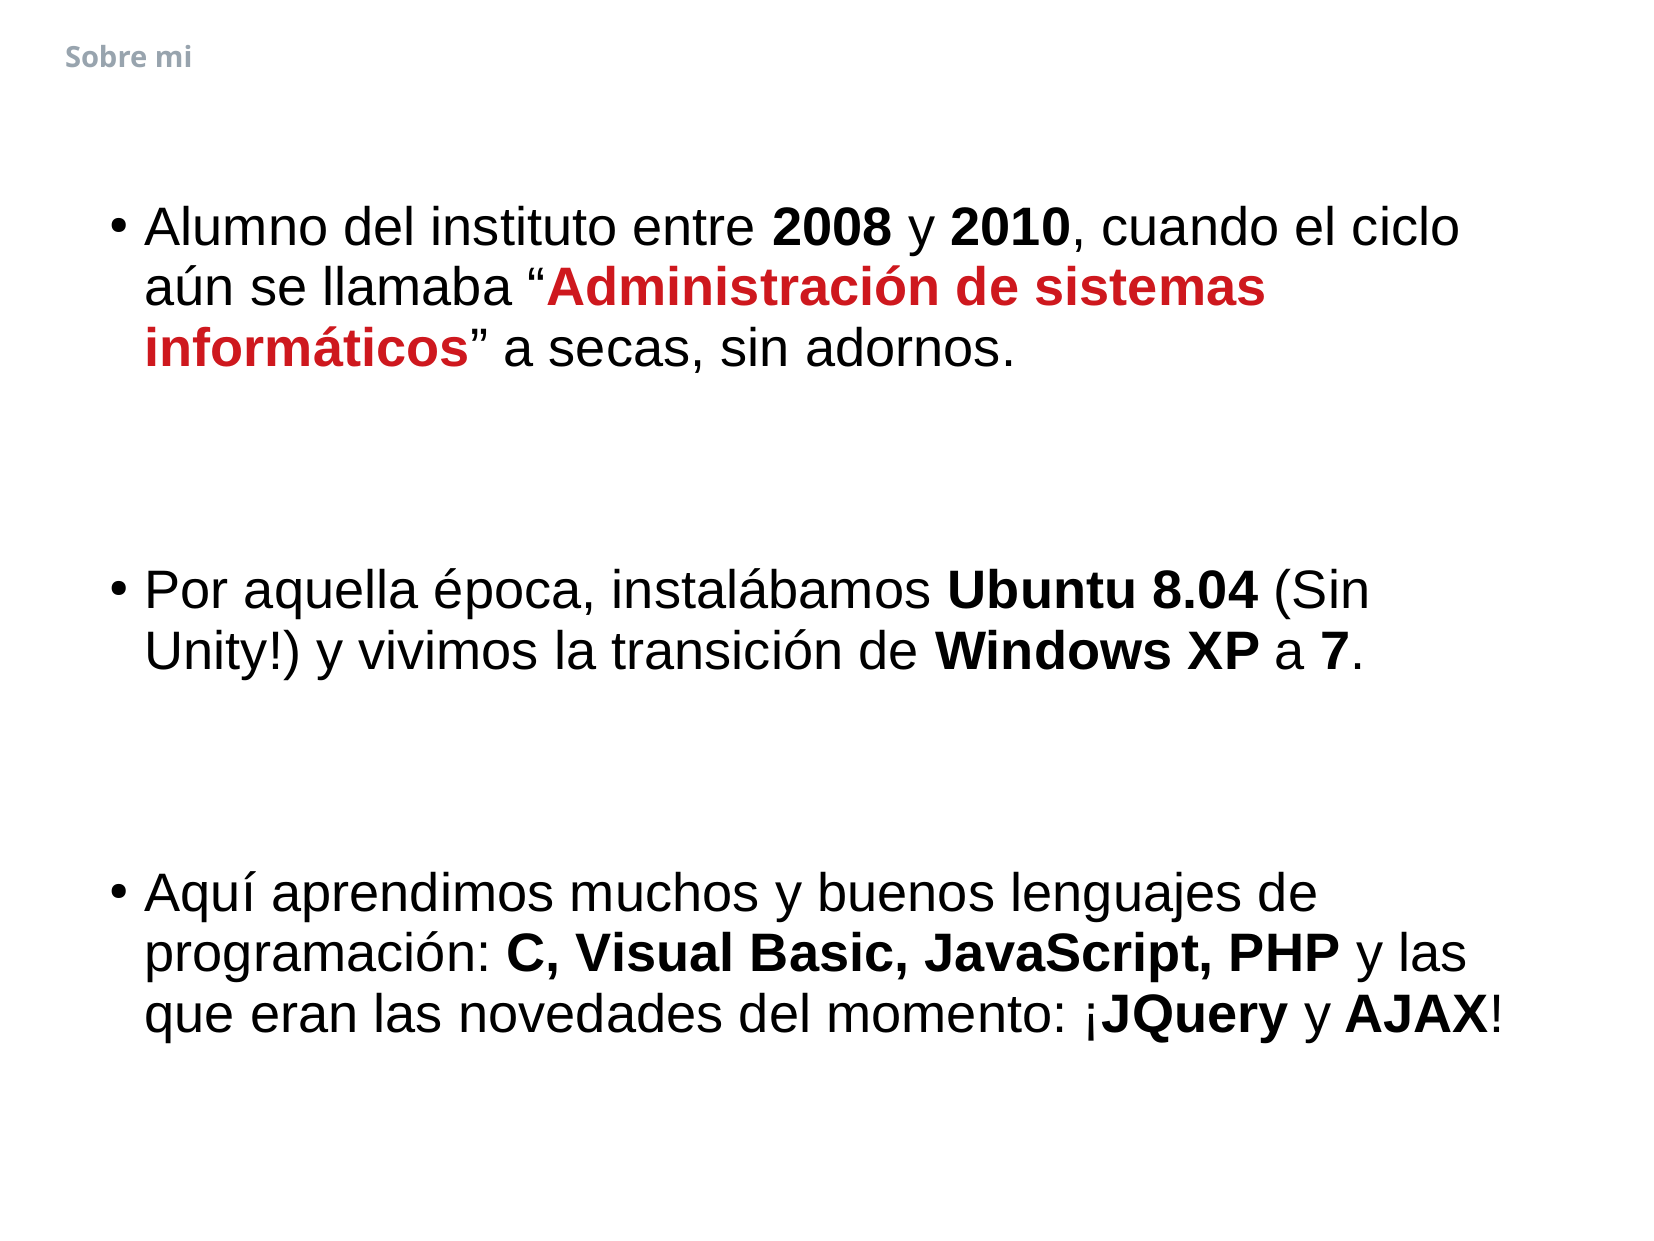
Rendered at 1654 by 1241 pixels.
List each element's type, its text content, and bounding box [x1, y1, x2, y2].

text_box Sobre mi [64, 38, 733, 74]
text_box Alumno del instituto entre 2008 y 2010, cuando el ciclo aún se llamaba “Administración de sistemas informáticos” a secas, sin adornos. Por aquella época, instalábamos Ubuntu 8.04 (Sin Unity!) y vivimos la transición de Windows XP a 7. Aquí aprendimos muchos y buenos lenguajes de programación: C, Visual Basic, JavaScript, PHP y las que eran las novedades del momento: ¡JQuery y AJAX! [94, 188, 1524, 1112]
